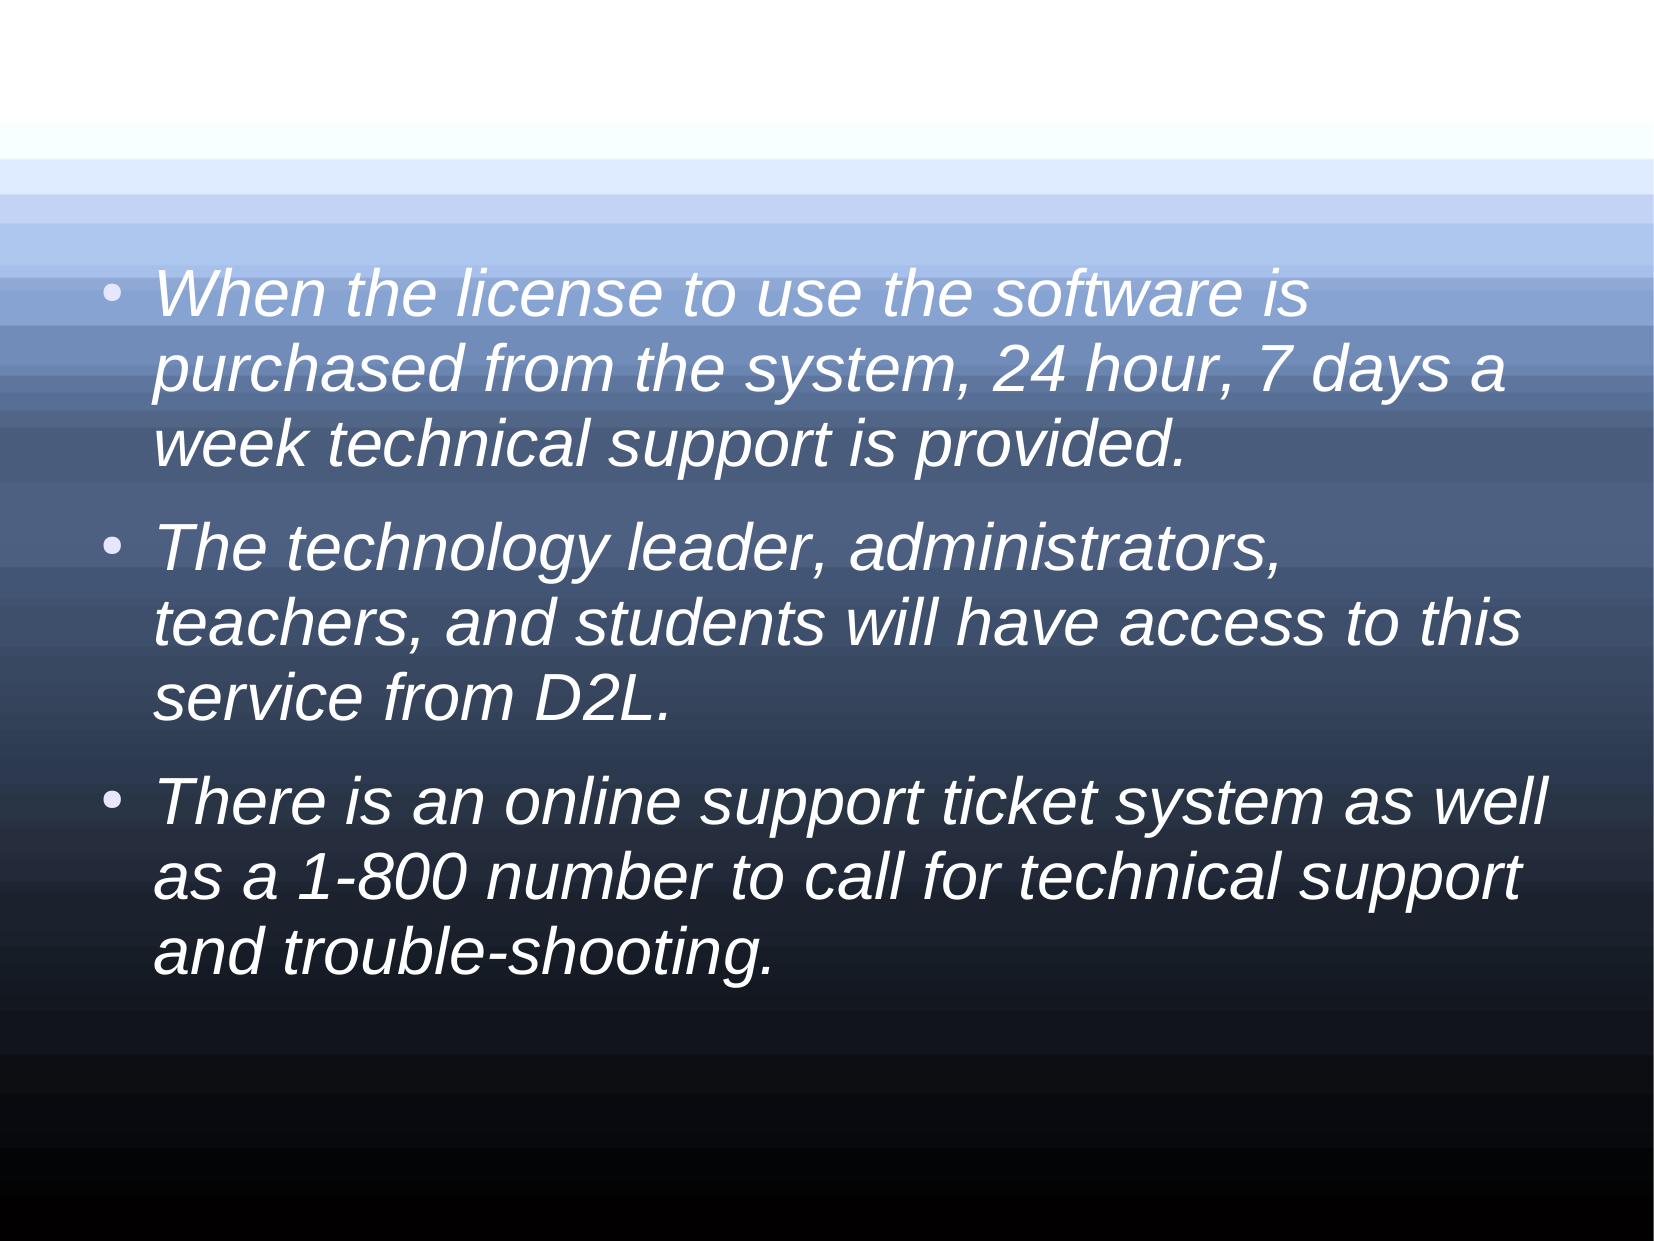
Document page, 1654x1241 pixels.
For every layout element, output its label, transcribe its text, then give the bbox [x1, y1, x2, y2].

list When the license to use the software is purchased from the system, 24 hour, 7 days a week technical support is provided. The technology leader, administrators, teachers, and students will have access to this service from D2L. There is an online support ticket system as well as a 1-800 number to call for technical support and trouble-shooting. [82, 256, 1571, 1109]
picture [0, 0, 1654, 1241]
